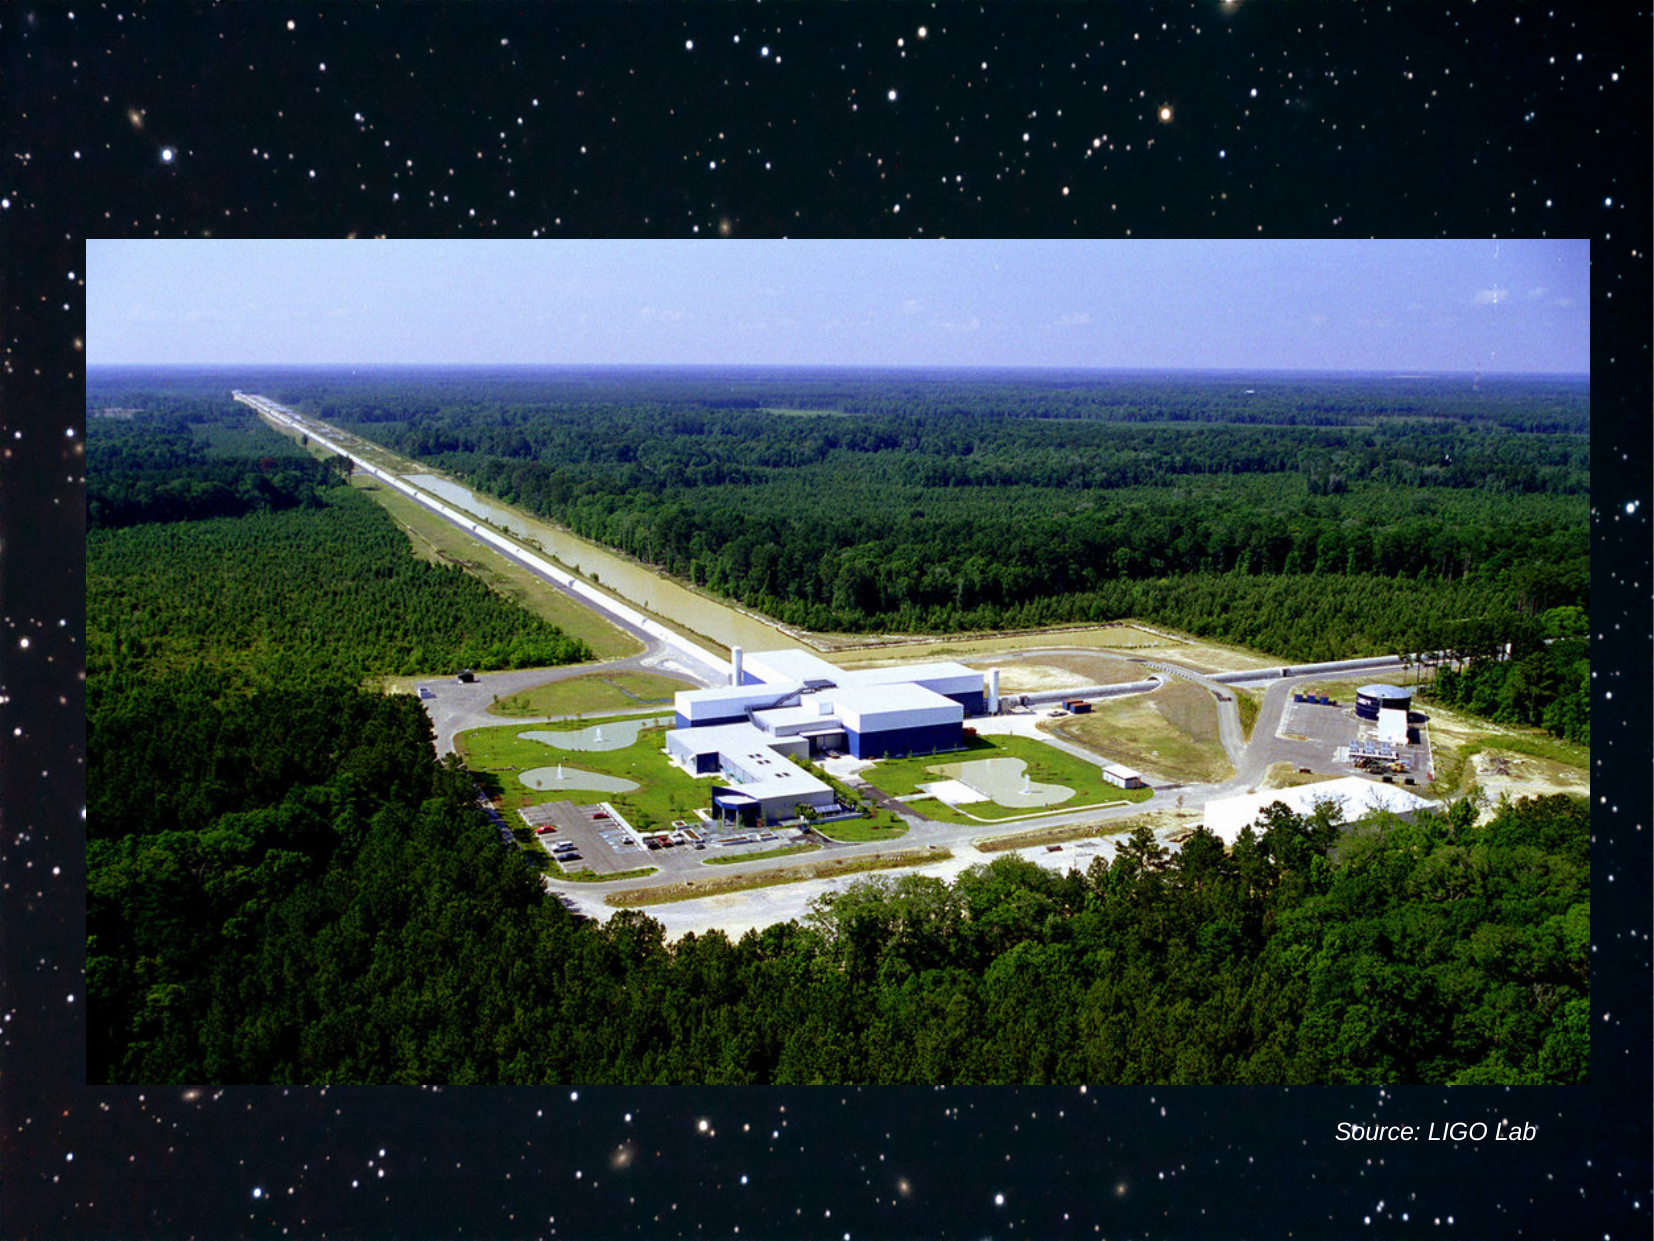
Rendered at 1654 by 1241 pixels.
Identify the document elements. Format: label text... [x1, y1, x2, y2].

text_box Source: LIGO Lab [1320, 1110, 1591, 1153]
picture [0, 0, 1654, 1241]
